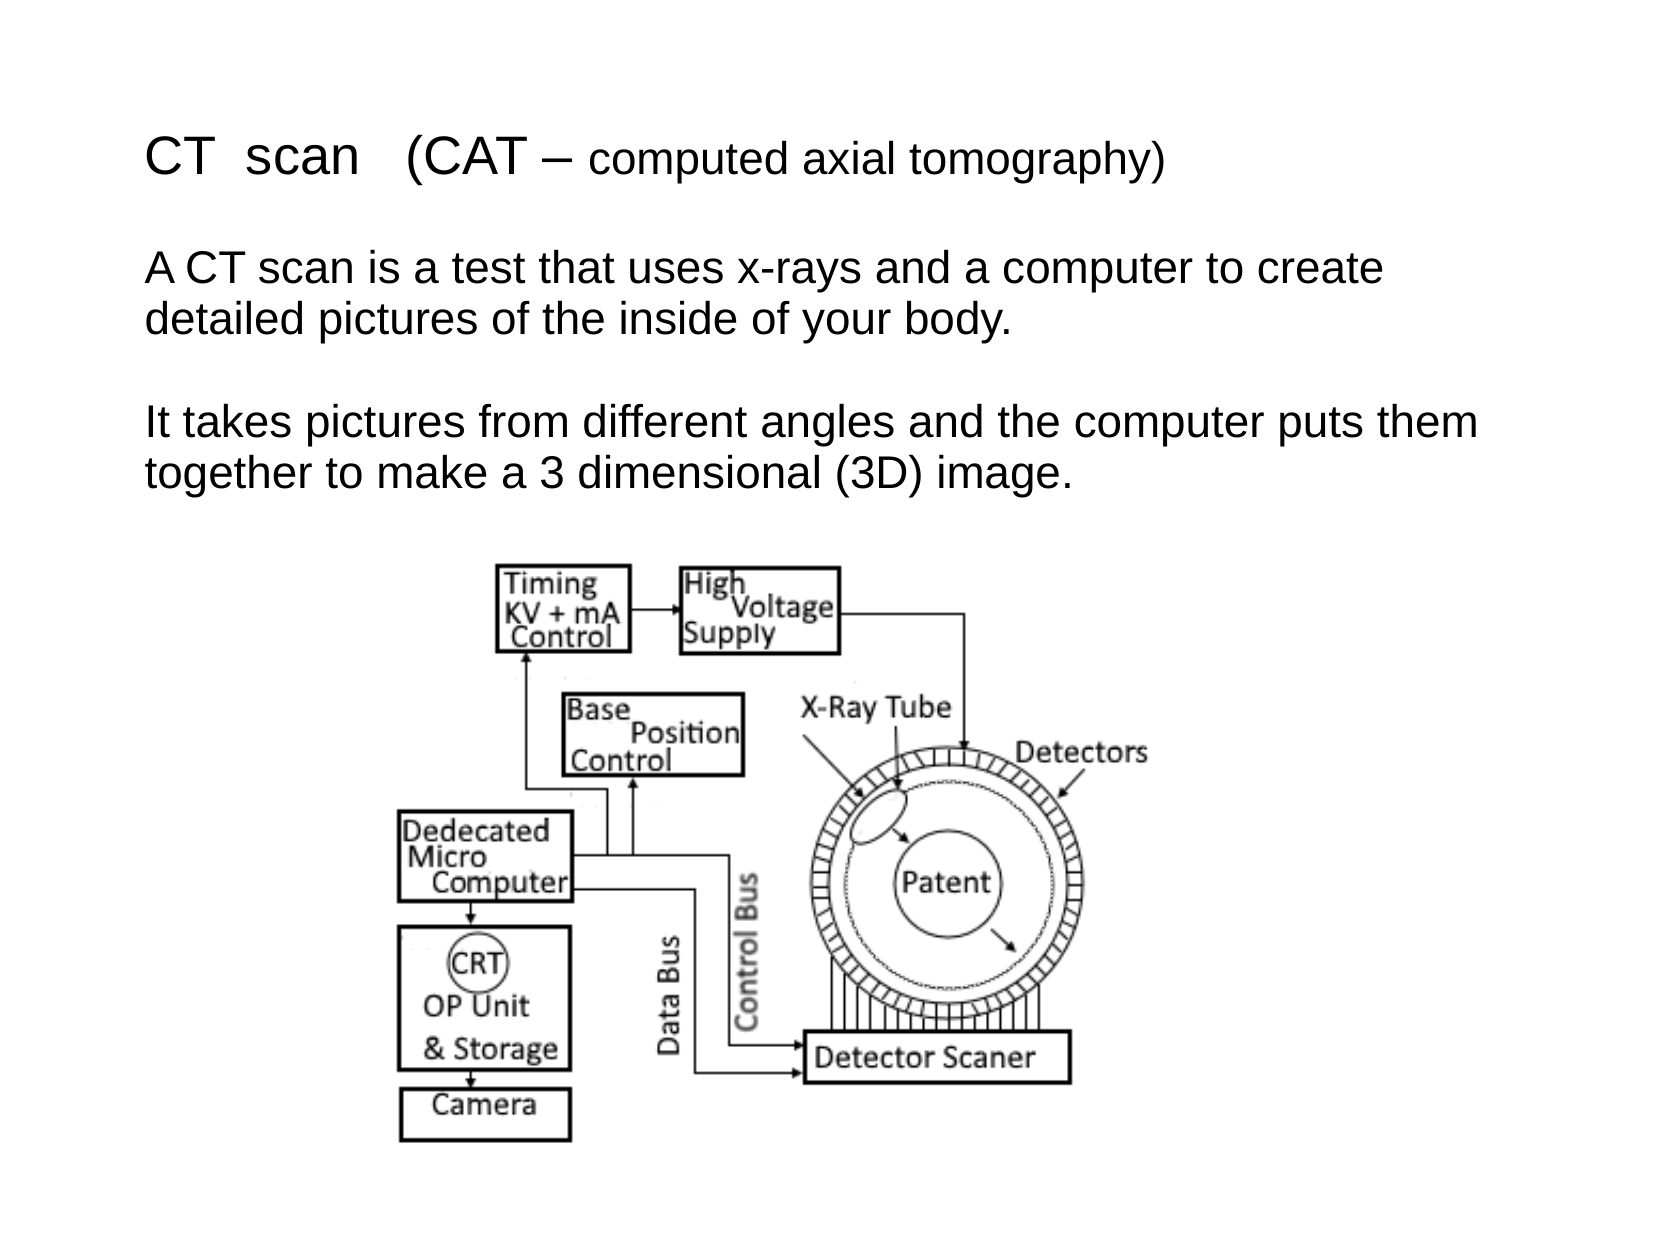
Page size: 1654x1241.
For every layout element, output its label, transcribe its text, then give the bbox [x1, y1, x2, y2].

text_box CT scan (CAT – computed axial tomography) A CT scan is a test that uses x-rays and a computer to create detailed pictures of the inside of your body. It takes pictures from different angles and the computer puts them together to make a 3 dimensional (3D) image. [129, 118, 1548, 626]
picture [389, 543, 1158, 1175]
